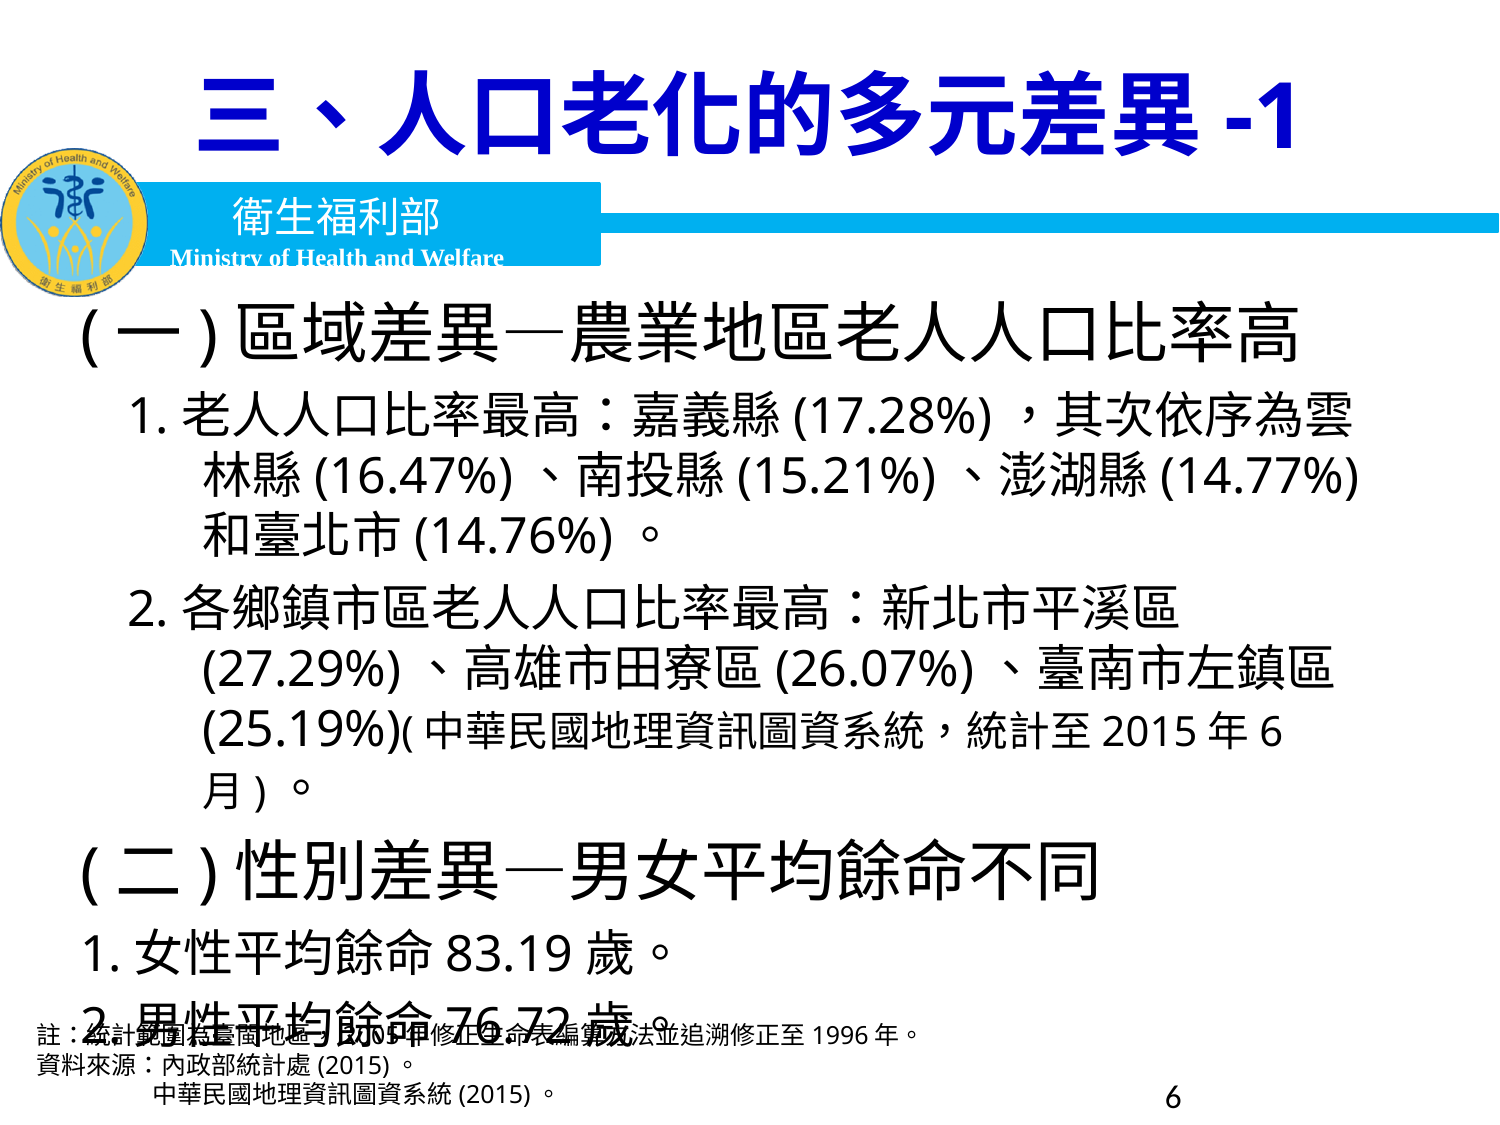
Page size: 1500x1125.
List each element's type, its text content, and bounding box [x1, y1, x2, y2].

text_box (一)區域差異—農業地區老人人口比率高 1.老人人口比率最高：嘉義縣(17.28%)，其次依序為雲林縣(16.47%)、南投縣(15.21%)、澎湖縣(14.77%)和臺北市(14.76%)。 2.各鄉鎮市區老人人口比率最高：新北市平溪區(27.29%)、高雄市田寮區(26.07%)、臺南市左鎮區(25.19%)(中華民國地理資訊圖資系統，統計至2015年6月)。 (二)性別差異—男女平均餘命不同 1.女性平均餘命83.19歲。 2.男性平均餘命76.72歲。 [64, 283, 1400, 1047]
text_box 6 [1149, 1065, 1500, 1125]
text_box 註：統計範圍為臺閩地區，2005年修正生命表編算方法並追溯修正至1996年。 資料來源：內政部統計處(2015)。 中華民國地理資訊圖資系統(2015)。 [21, 1011, 928, 1118]
text_box 三、人口老化的多元差異-1 [159, 49, 1341, 180]
